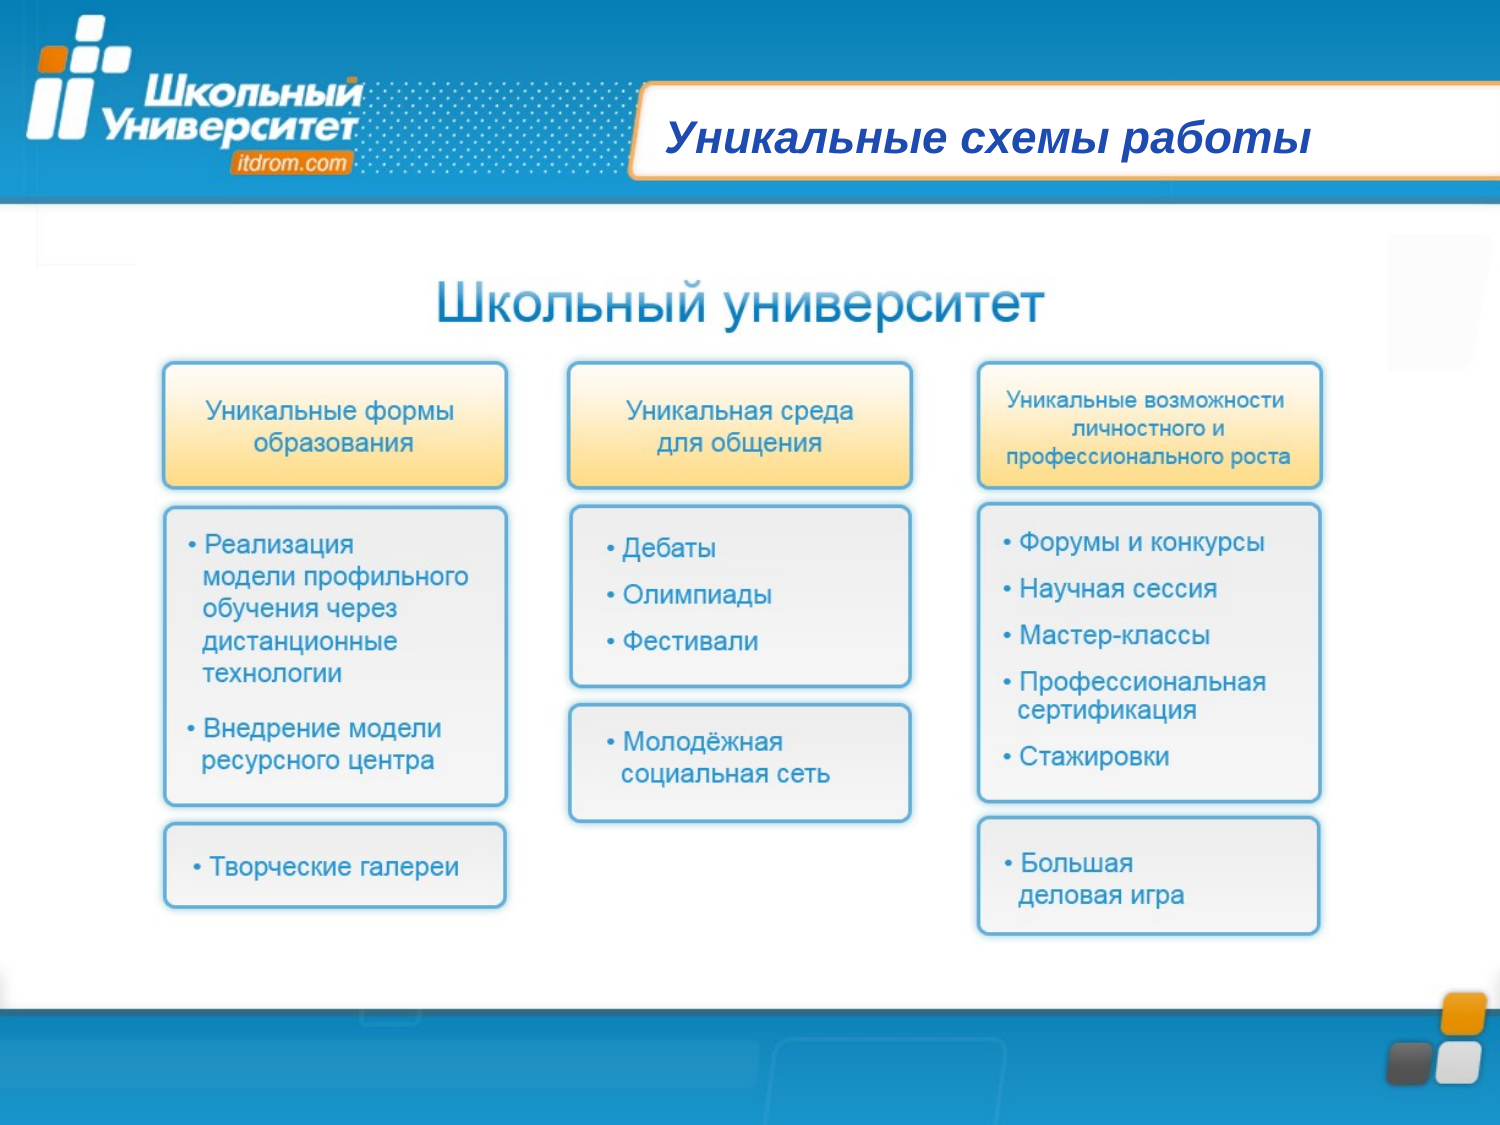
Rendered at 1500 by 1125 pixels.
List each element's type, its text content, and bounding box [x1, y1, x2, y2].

picture [0, 13, 1500, 1125]
title Уникальные схемы работы [649, 78, 1329, 197]
